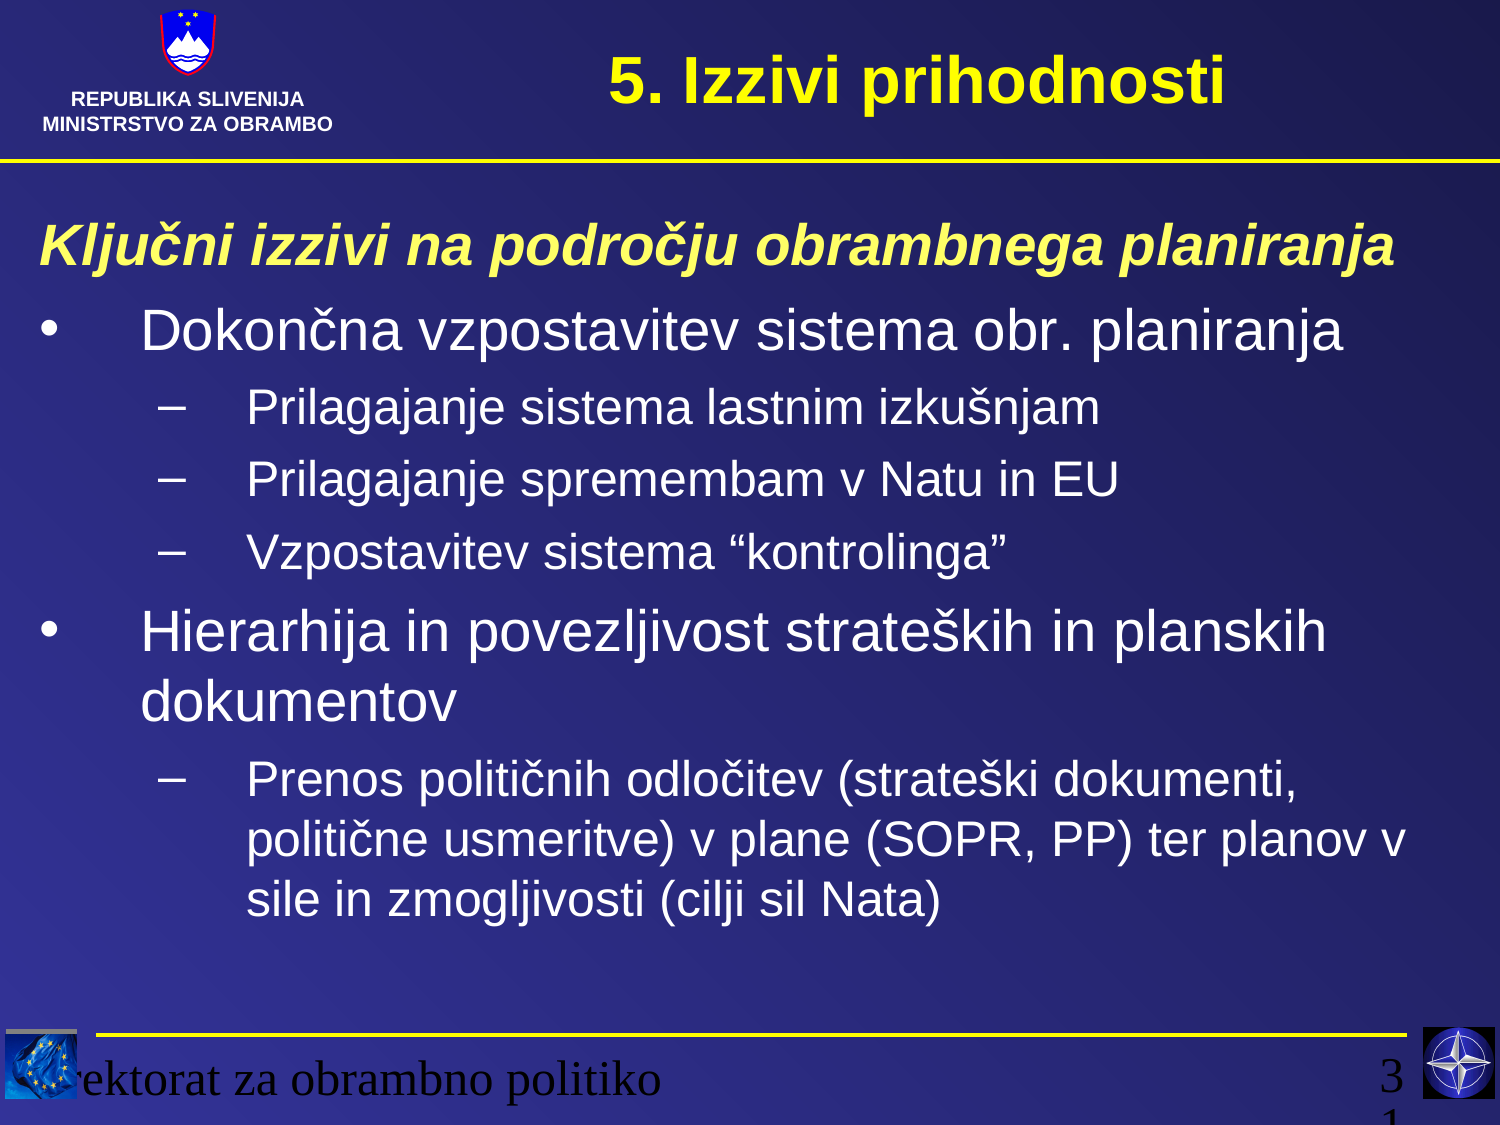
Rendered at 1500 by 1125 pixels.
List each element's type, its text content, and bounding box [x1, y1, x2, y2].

title 5. Izzivi prihodnosti [348, 29, 1489, 125]
list Ključni izzivi na področju obrambnega planiranja Dokončna vzpostavitev sistema obr. planiranja Prilagajanje sistema lastnim izkušnjam Prilagajanje spremembam v Natu in EU Vzpostavitev sistema “kontrolinga” Hierarhija in povezljivost strateških in planskih dokumentov Prenos političnih odločitev (strateški dokumenti, politične usmeritve) v plane (SOPR, PP) ter planov v sile in zmogljivosti (cilji sil Nata) [24, 200, 1476, 1006]
